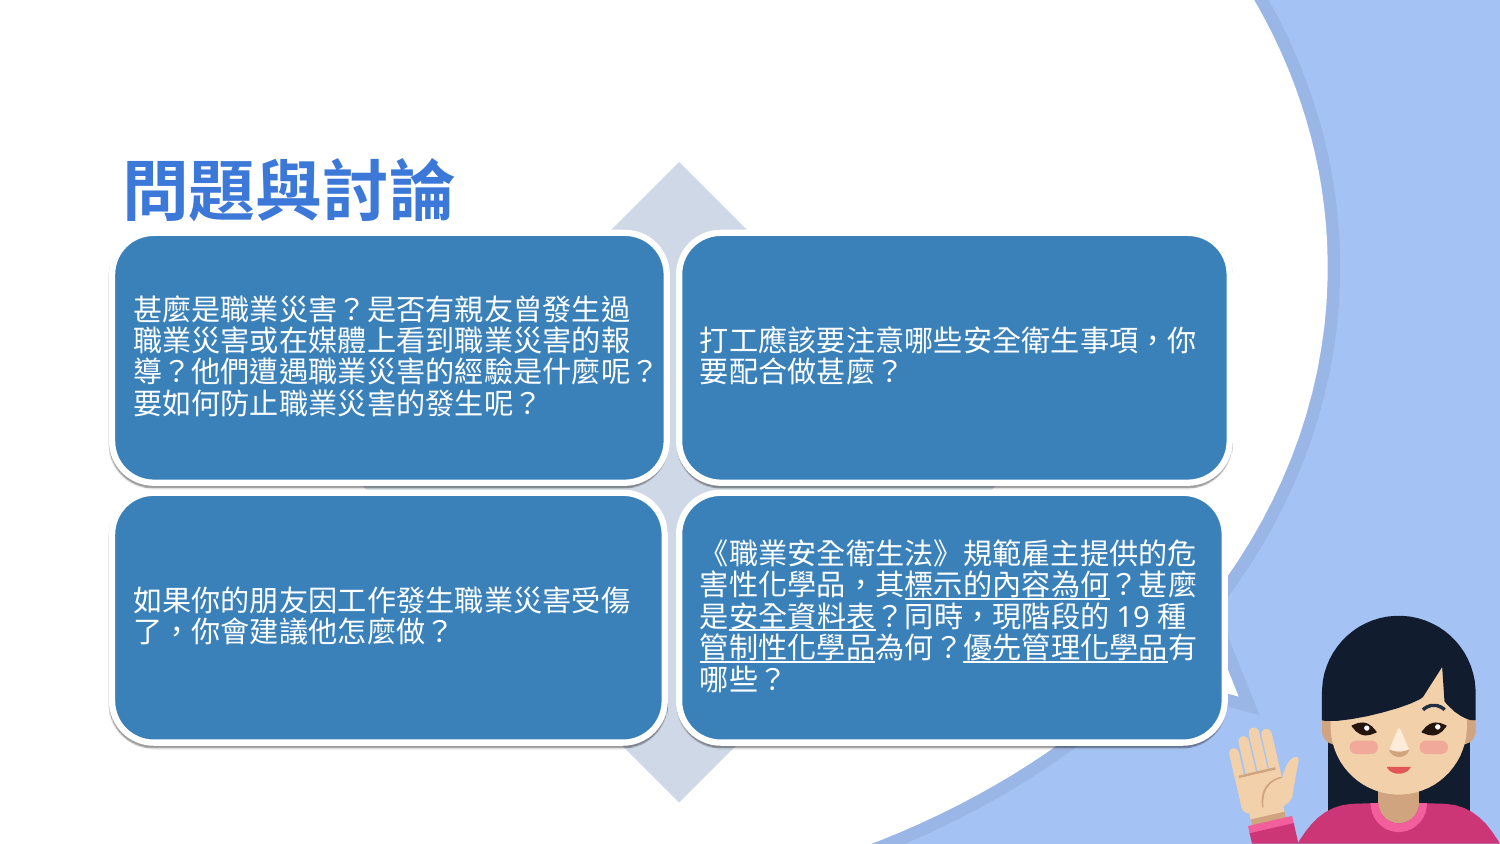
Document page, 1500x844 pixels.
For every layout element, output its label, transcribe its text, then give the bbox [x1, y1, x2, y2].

text_box [359, 161, 999, 803]
title 問題與討論 [107, 121, 1087, 244]
text_box [1229, 615, 1500, 844]
text_box 如果你的朋友因工作發生職業災害受傷了，你會建議他怎麼做？ [112, 492, 665, 743]
text_box 打工應該要注意哪些安全衛生事項，你要配合做甚麼？ [679, 232, 1230, 483]
text_box 甚麼是職業災害？是否有親友曾發生過職業災害或在媒體上看到職業災害的報導？他們遭遇職業災害的經驗是什麼呢？要如何防止職業災害的發生呢？ [112, 232, 667, 483]
text_box 《職業安全衛生法》規範雇主提供的危害性化學品，其標示的內容為何？甚麼是安全資料表？同時，現階段的19種管制性化學品為何？優先管理化學品有哪些？ [679, 492, 1225, 743]
